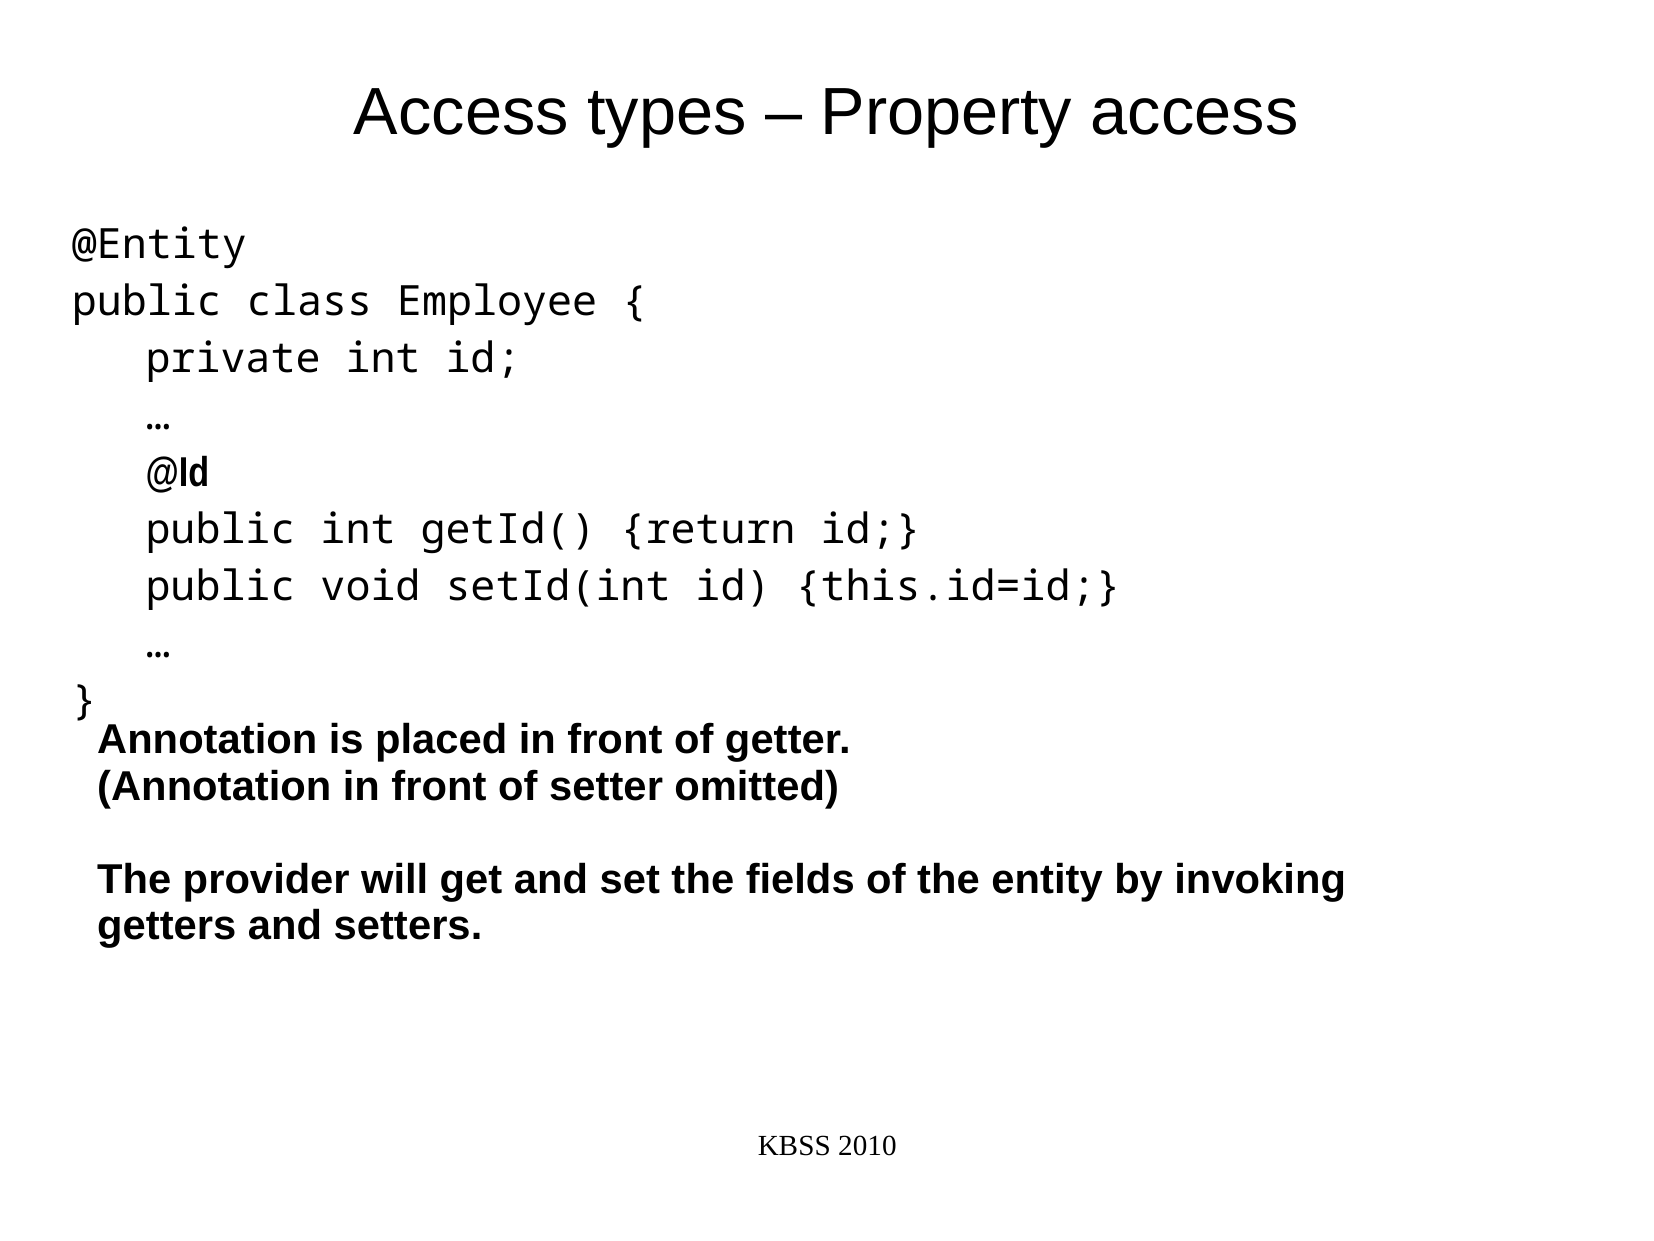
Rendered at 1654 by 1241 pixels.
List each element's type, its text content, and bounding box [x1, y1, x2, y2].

title Access types – Property access [82, 8, 1571, 216]
text_box @Entity public class Employee { private int id; … @Id public int getId() {return id;} public void setId(int id) {this.id=id;} … } [57, 206, 1146, 662]
text_box Annotation is placed in front of getter. (Annotation in front of setter omitted) The provider will get and set the fields of the entity by invoking getters and setters. [82, 708, 1373, 959]
